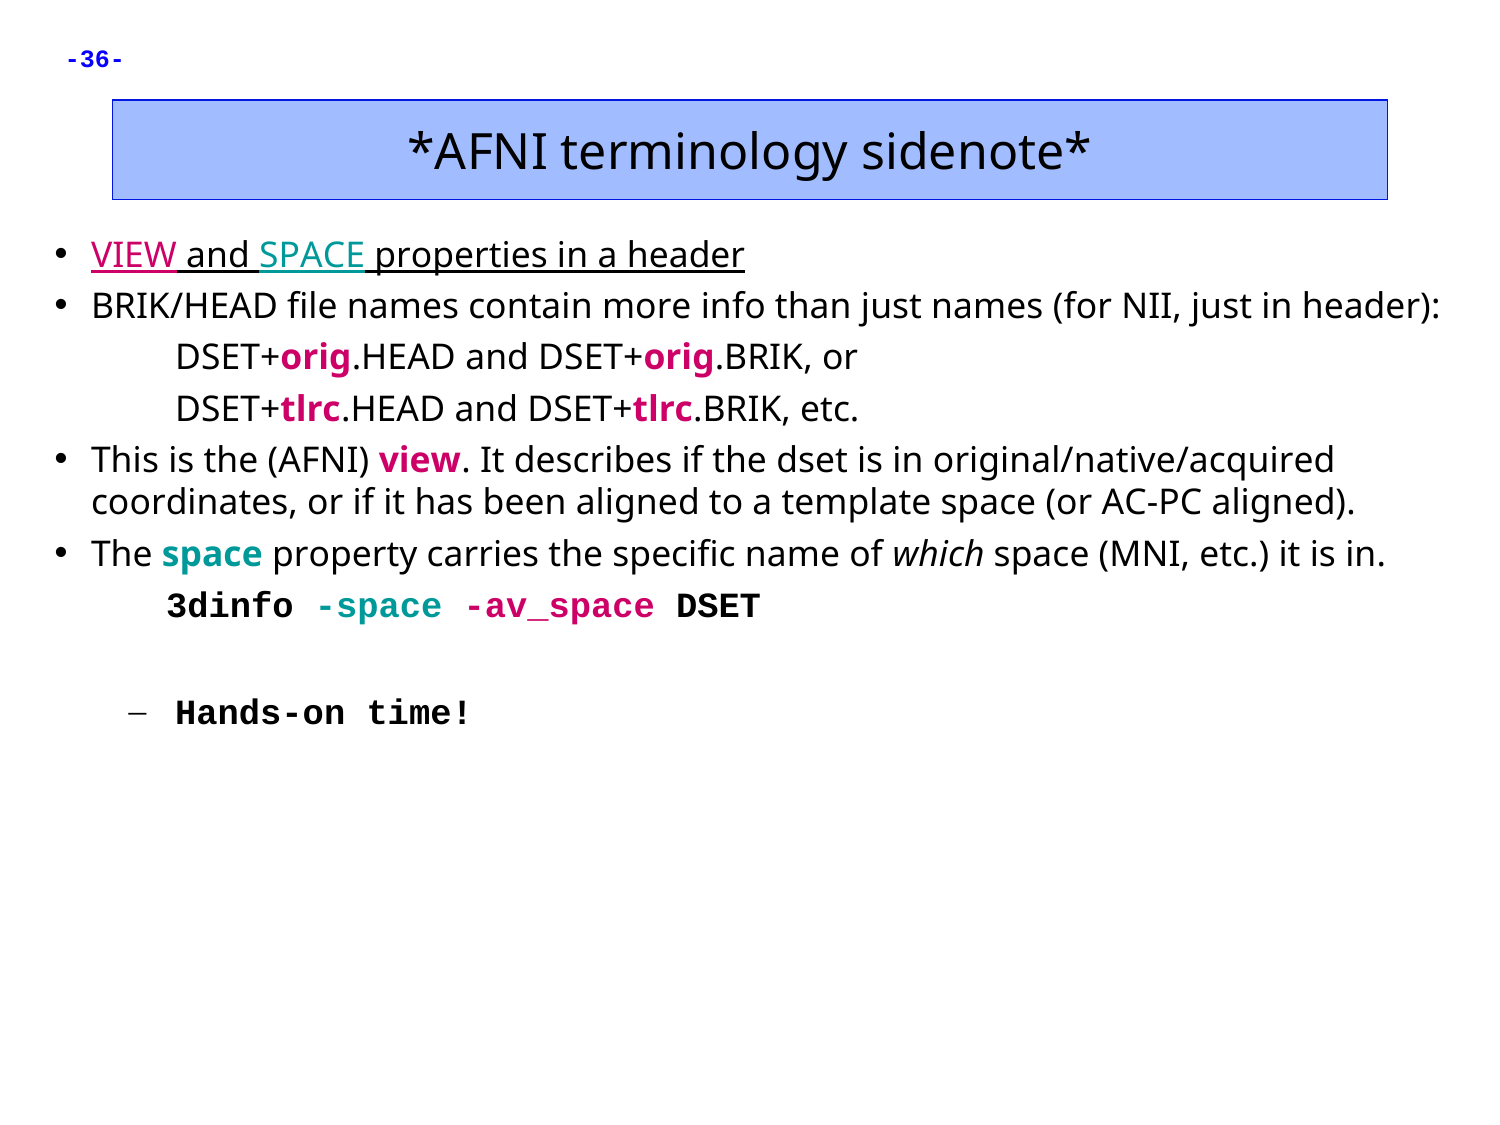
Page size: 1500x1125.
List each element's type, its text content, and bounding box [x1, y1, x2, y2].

text_box VIEW and SPACE properties in a header BRIK/HEAD file names contain more info than just names (for NII, just in header): DSET+orig.HEAD and DSET+orig.BRIK, or DSET+tlrc.HEAD and DSET+tlrc.BRIK, etc. This is the (AFNI) view. It describes if the dset is in original/native/acquired coordinates, or if it has been aligned to a template space (or AC-PC aligned). The space property carries the specific name of which space (MNI, etc.) it is in. 3dinfo -space -av_space DSET Hands-on time! [38, 223, 1458, 1057]
text_box *AFNI terminology sidenote* [112, 99, 1388, 200]
